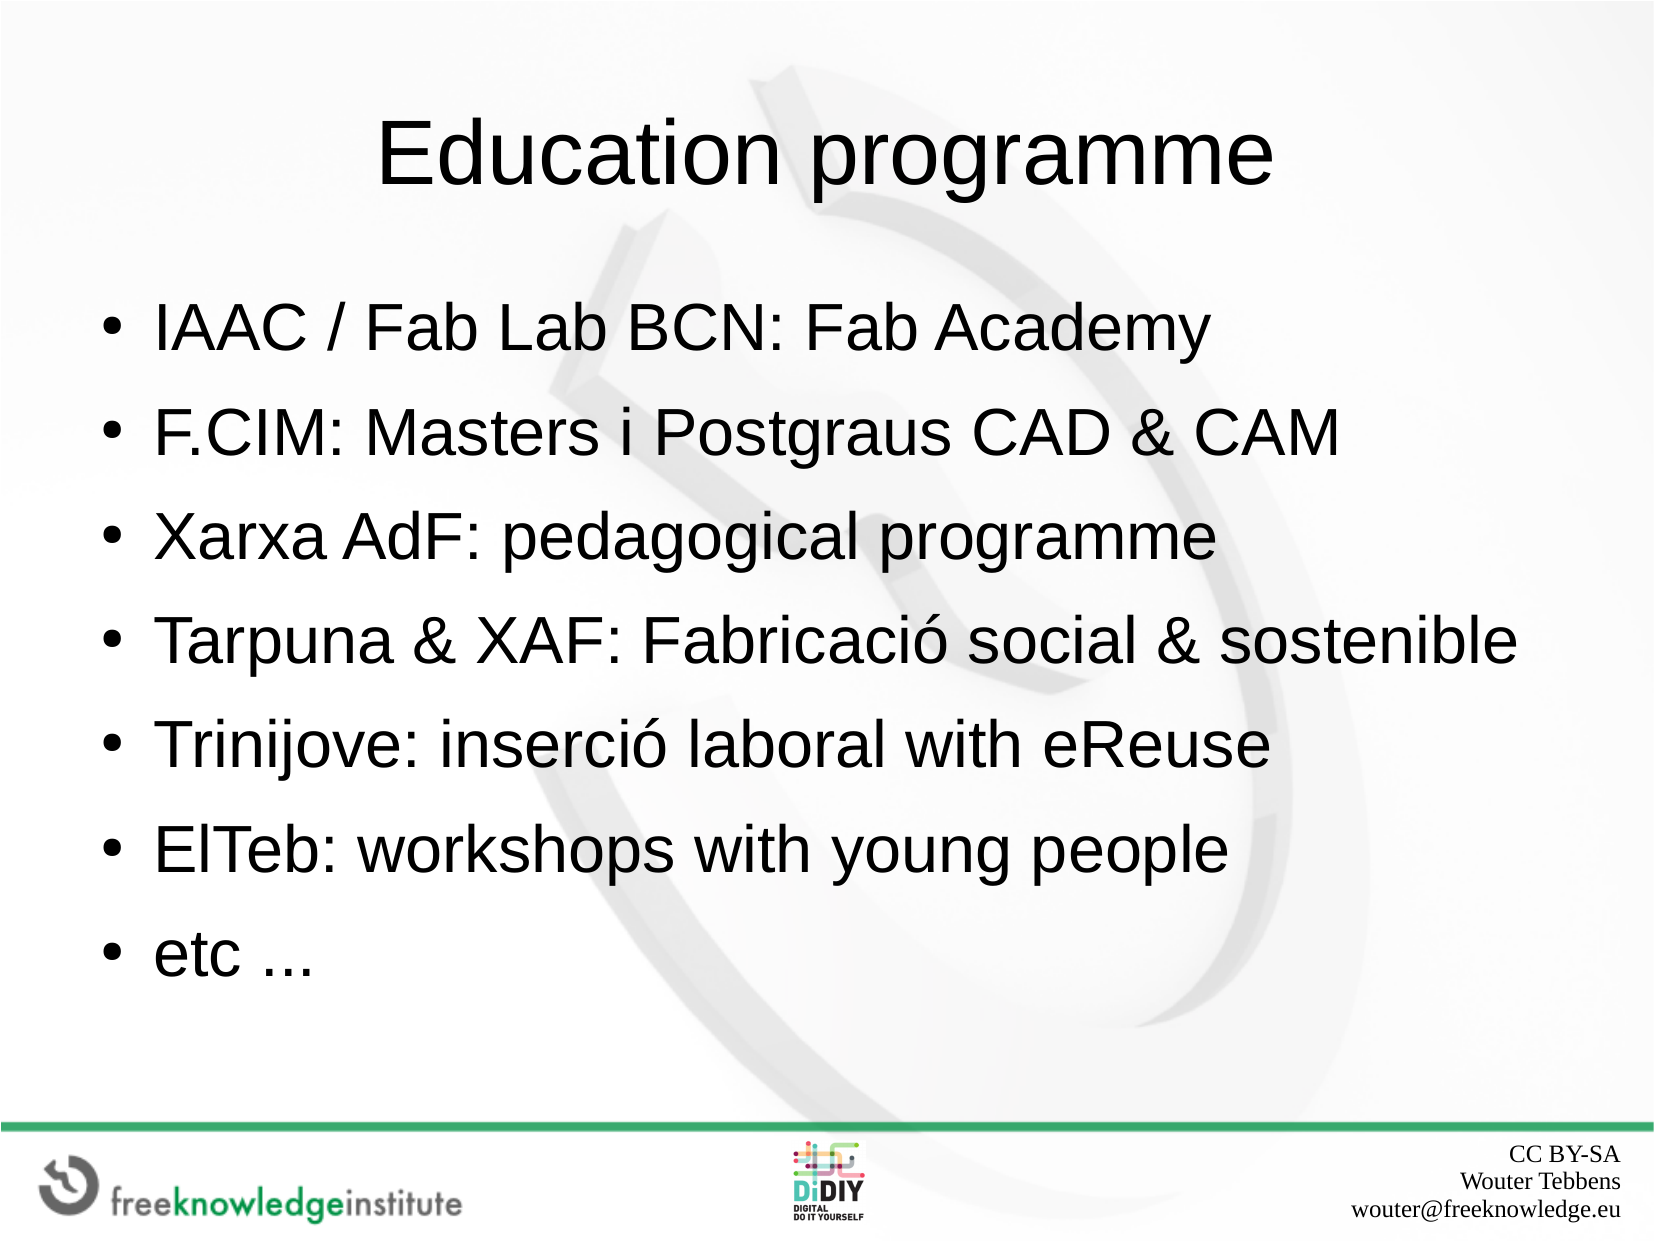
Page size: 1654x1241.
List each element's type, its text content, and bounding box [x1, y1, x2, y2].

list IAAC / Fab Lab BCN: Fab Academy F.CIM: Masters i Postgraus CAD & CAM Xarxa AdF: pedagogical programme Tarpuna & XAF: Fabricació social & sostenible Trinijove: inserció laboral with eReuse ElTeb: workshops with young people etc ... [82, 290, 1571, 1010]
title Education programme [82, 49, 1571, 257]
picture [1, 1, 1654, 1241]
